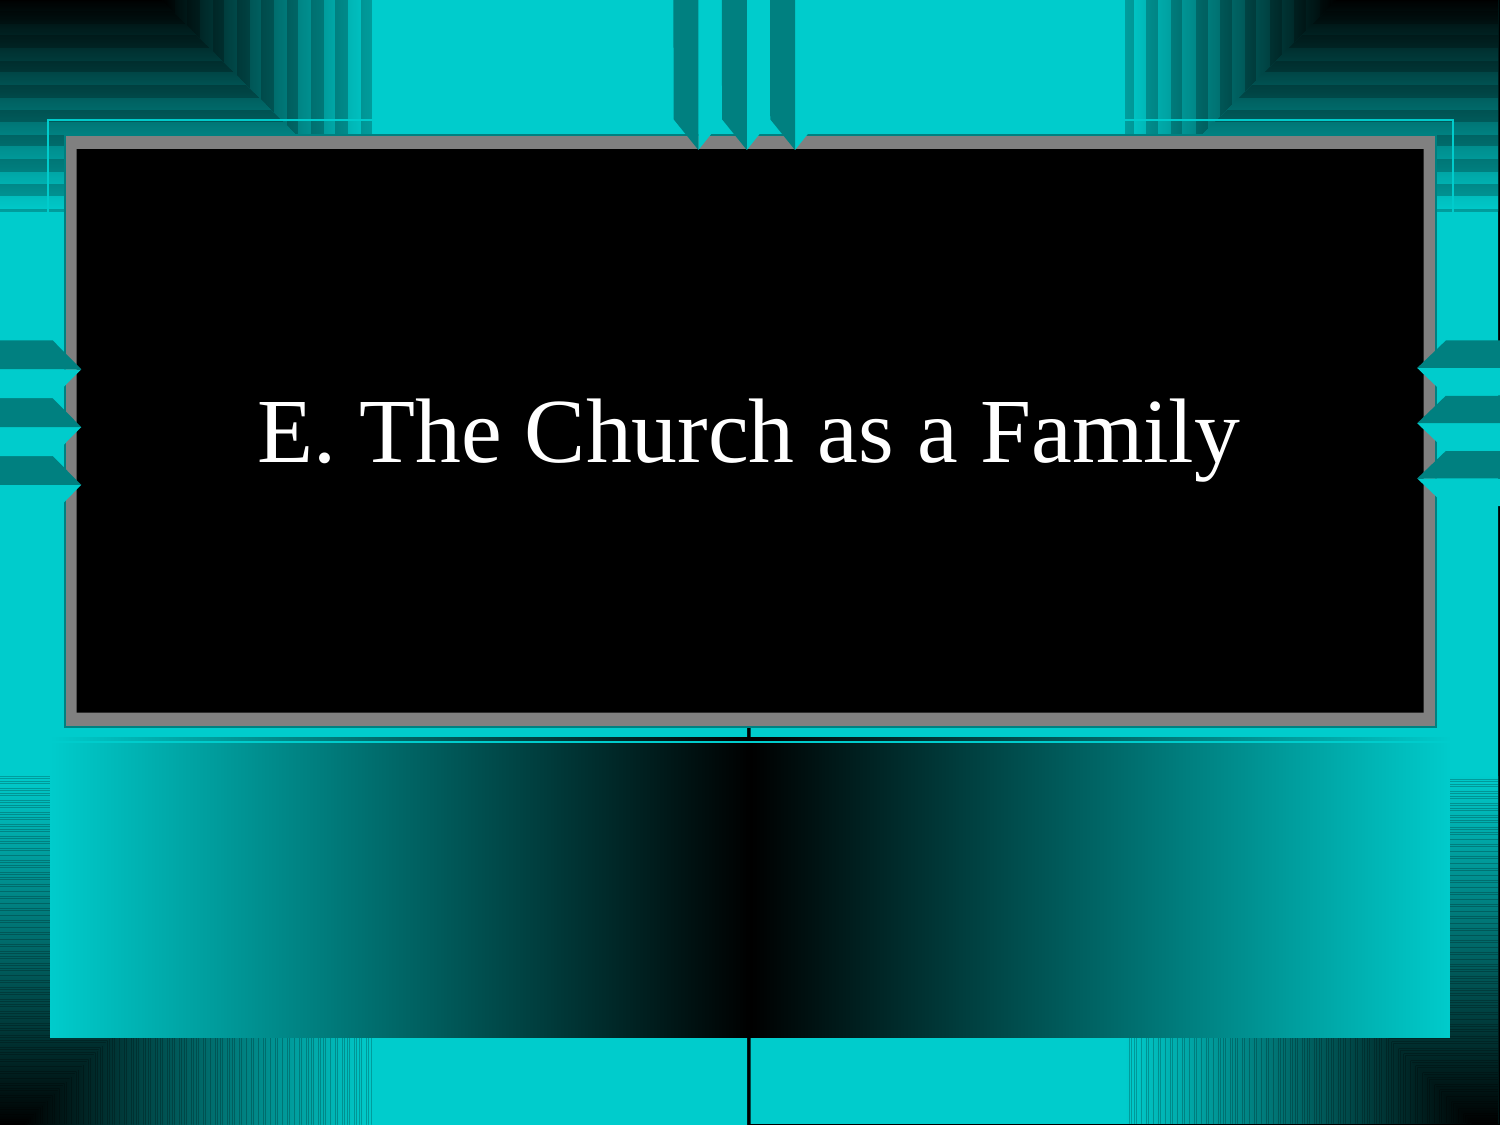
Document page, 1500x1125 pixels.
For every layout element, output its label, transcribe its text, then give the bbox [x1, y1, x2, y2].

title E. The Church as a Family [112, 337, 1388, 526]
